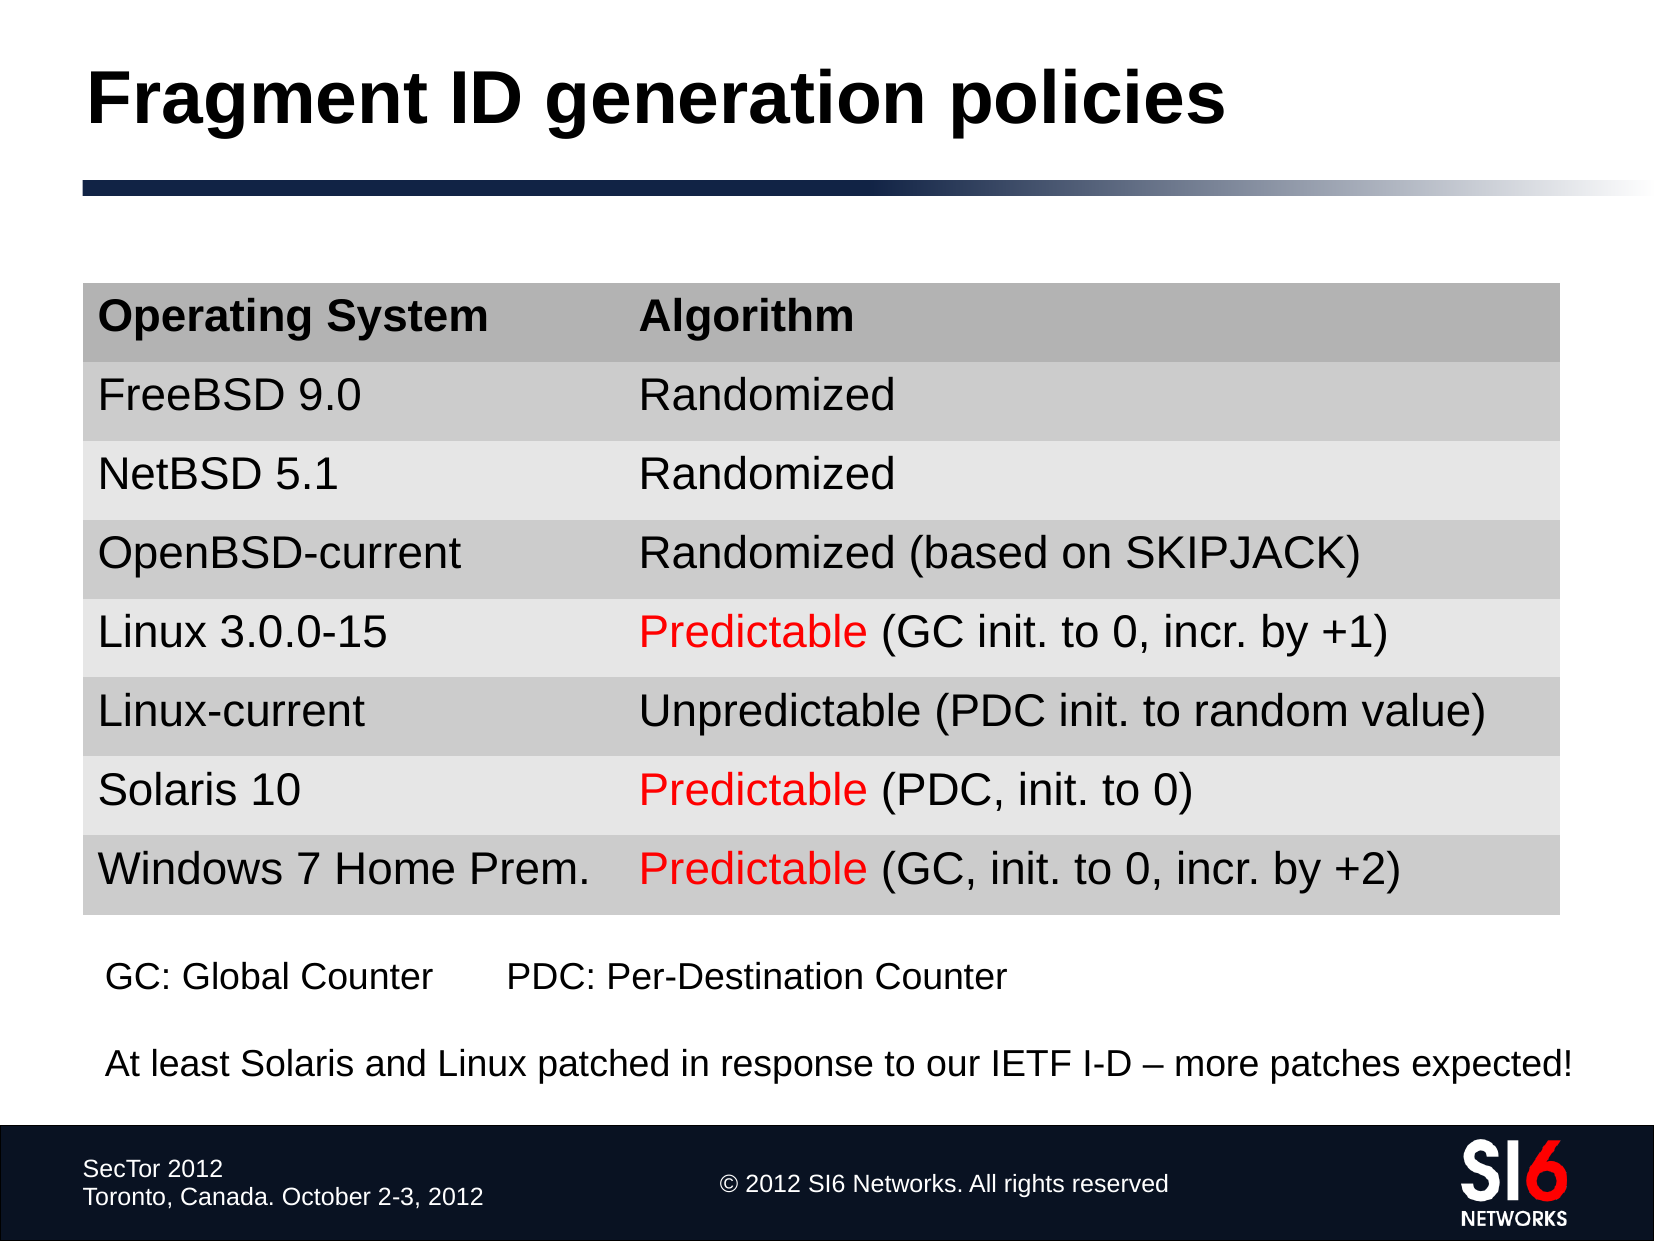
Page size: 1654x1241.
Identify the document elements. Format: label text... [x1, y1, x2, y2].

table_cell Predictable (GC, init. to 0, incr. by +2) [624, 835, 1560, 915]
table_cell Windows 7 Home Prem. [83, 835, 624, 915]
table_cell Randomized (based on SKIPJACK) [624, 520, 1560, 599]
table_header Algorithm [624, 283, 1560, 362]
table_cell Predictable (GC init. to 0, incr. by +1) [624, 599, 1560, 677]
table_cell Predictable (PDC, init. to 0) [624, 756, 1560, 835]
picture [1461, 1139, 1567, 1226]
table_cell OpenBSD-current [83, 520, 624, 599]
table_cell Linux-current [83, 677, 624, 756]
table_cell FreeBSD 9.0 [83, 362, 624, 441]
table_cell Solaris 10 [83, 756, 624, 835]
table_cell Randomized [624, 441, 1560, 520]
table_cell Randomized [624, 362, 1560, 441]
title Fragment ID generation policies [86, 30, 1576, 166]
table_header Operating System [83, 283, 624, 362]
table_cell Unpredictable (PDC init. to random value) [624, 677, 1560, 756]
text_box GC: Global Counter PDC: Per-Destination Counter [90, 948, 1024, 1005]
table_cell Linux 3.0.0-15 [83, 599, 624, 677]
table_cell NetBSD 5.1 [83, 441, 624, 520]
text_box At least Solaris and Linux patched in response to our IETF I-D – more patches expected! [90, 1035, 1590, 1092]
